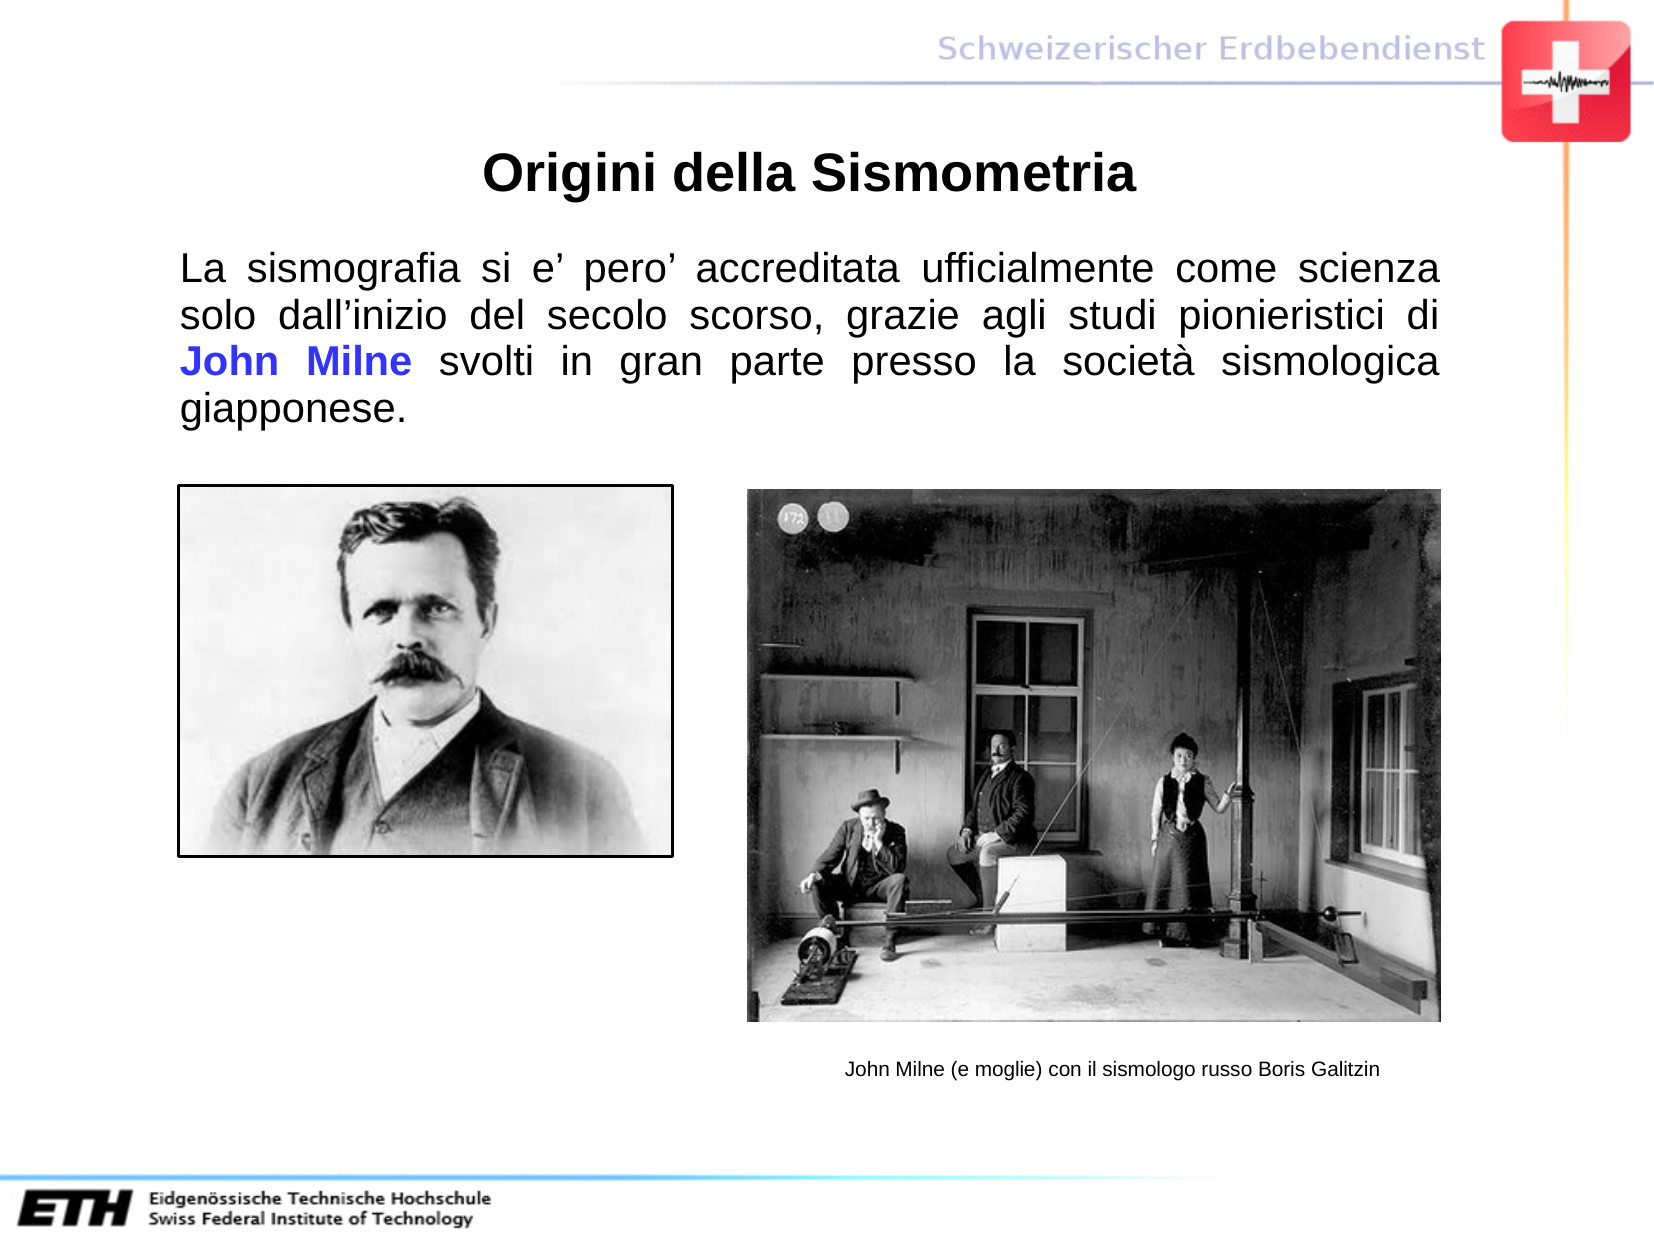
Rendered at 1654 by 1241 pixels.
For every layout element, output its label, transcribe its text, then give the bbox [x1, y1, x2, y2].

text_box John Milne (e moglie) con il sismologo russo Boris Galitzin [830, 1050, 1396, 1089]
text_box Origini della Sismometria La sismografia si e’ pero’ accreditata ufficialmente come scienza solo dall’inizio del secolo scorso, grazie agli studi pionieristici di John Milne svolti in gran parte presso la società sismologica giapponese. [165, 135, 1456, 439]
picture [0, 0, 1654, 1241]
